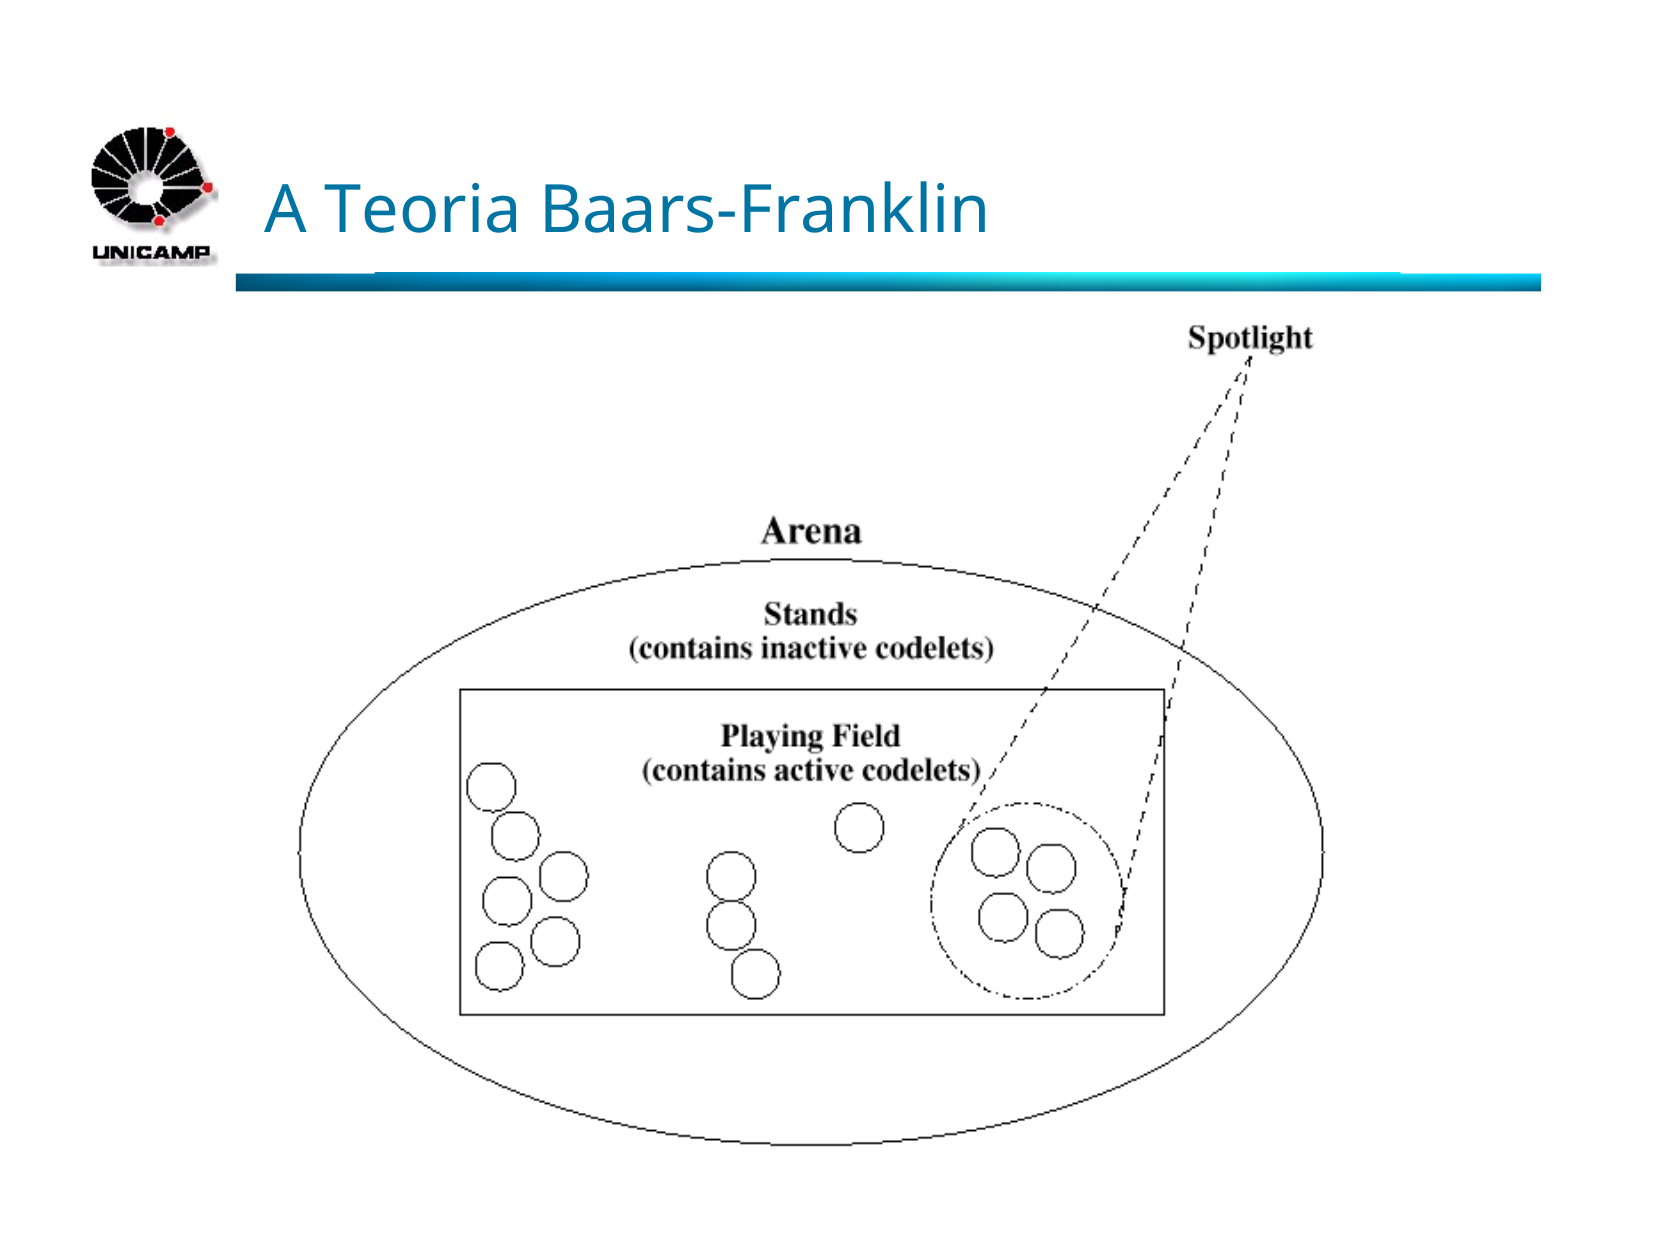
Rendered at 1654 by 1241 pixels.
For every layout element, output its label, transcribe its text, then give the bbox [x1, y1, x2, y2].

title A Teoria Baars-Franklin [264, 42, 1534, 250]
picture [125, 272, 1654, 1168]
